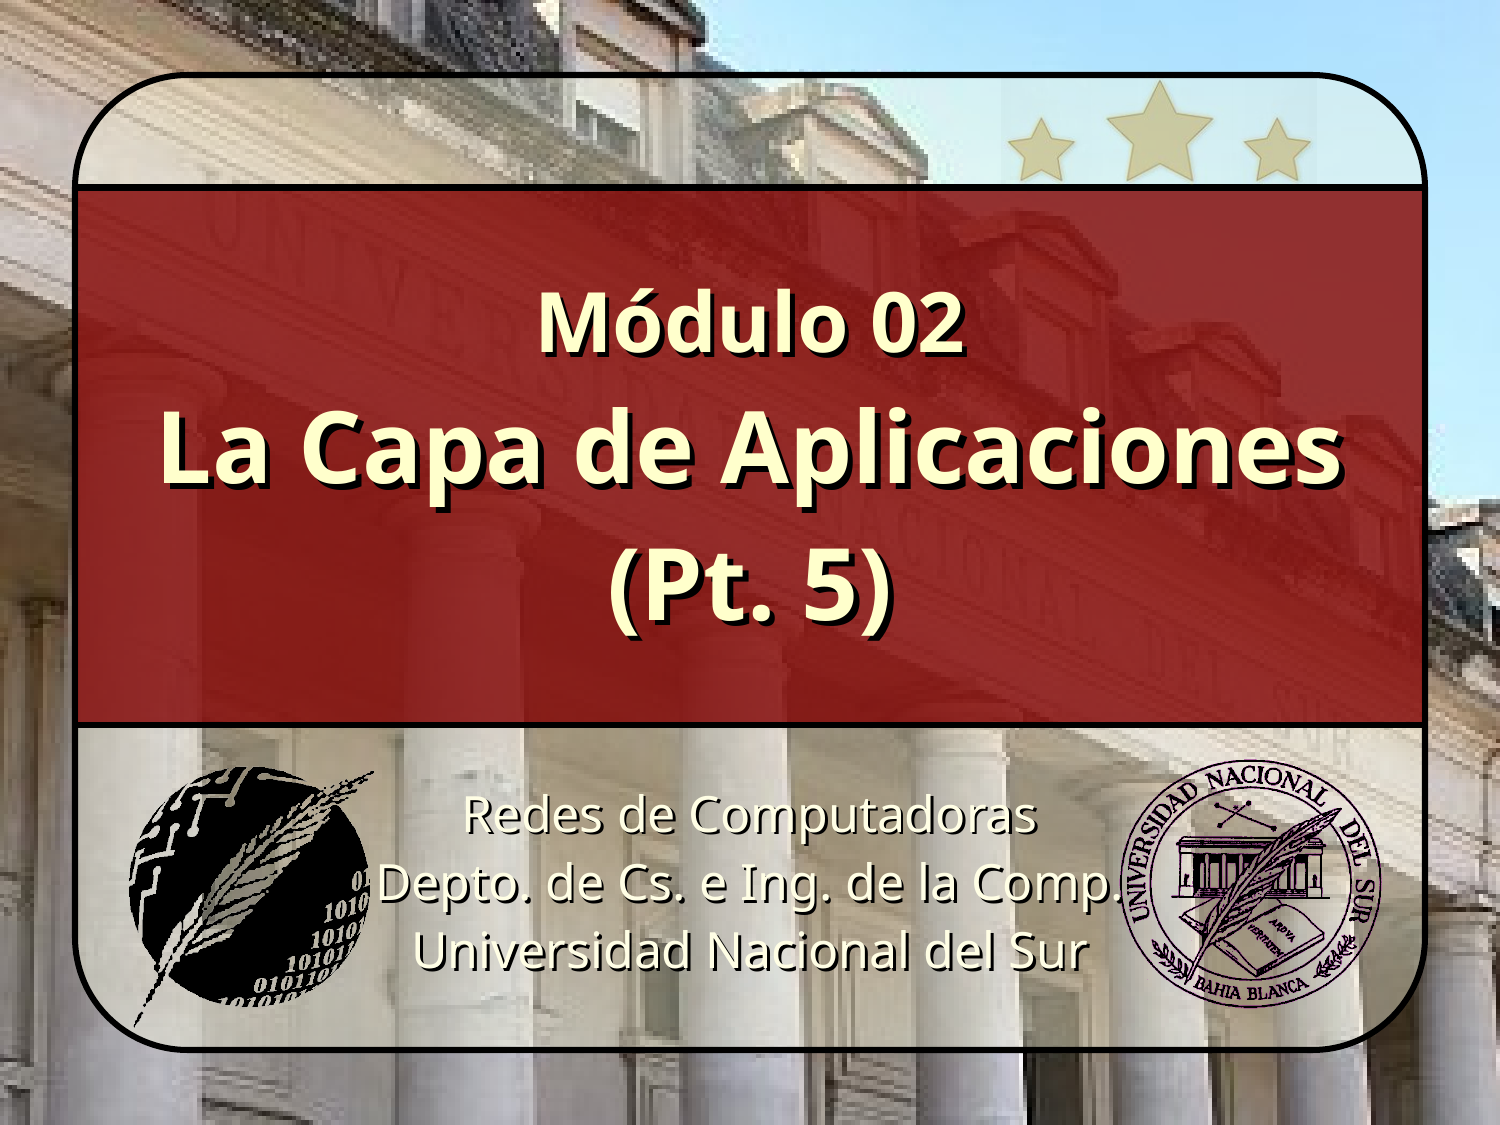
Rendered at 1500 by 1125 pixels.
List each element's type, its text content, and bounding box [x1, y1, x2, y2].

picture [0, 0, 1500, 1125]
title Módulo 02 La Capa de Aplicaciones (Pt. 5) [128, 187, 1372, 726]
